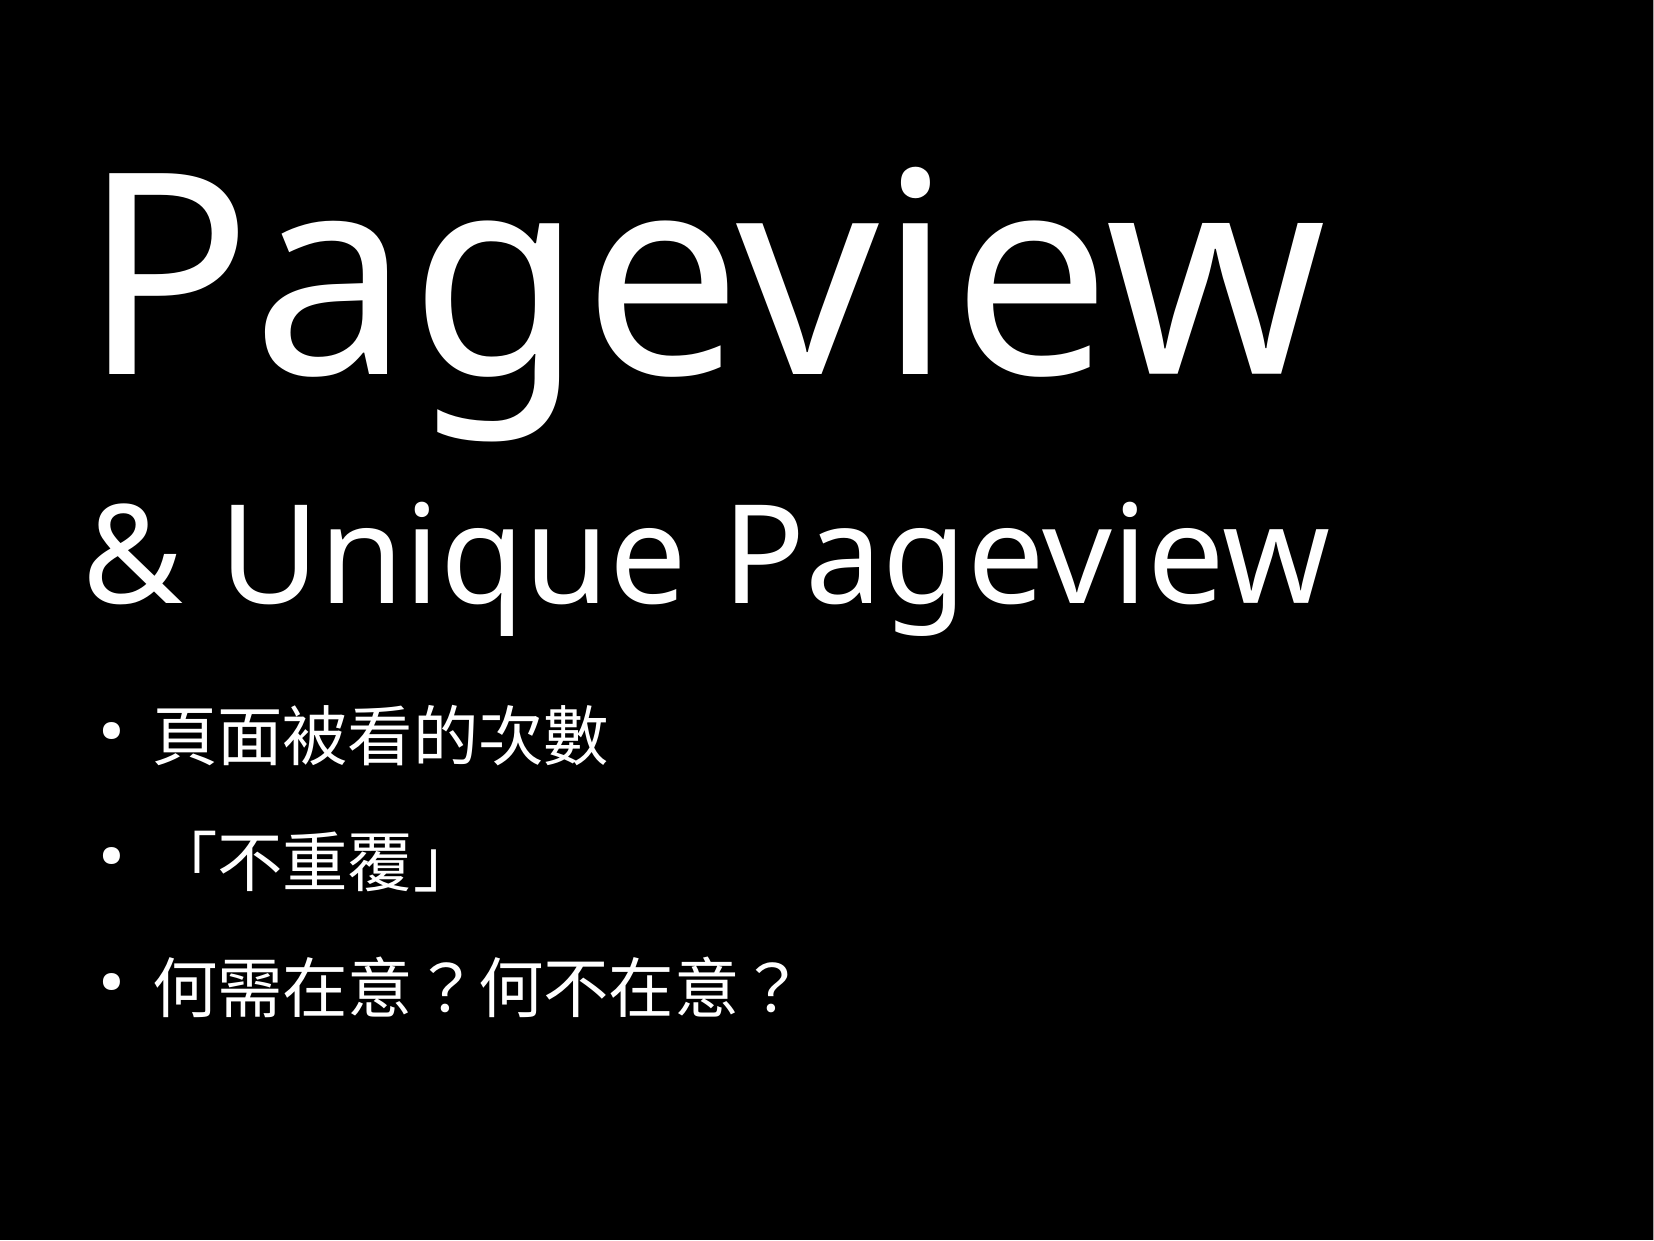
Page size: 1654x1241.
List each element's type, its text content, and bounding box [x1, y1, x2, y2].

list 頁面被看的次數 「不重覆」 何需在意？何不在意？ [82, 685, 1571, 1033]
title Pageview & Unique Pageview [82, 103, 1571, 615]
